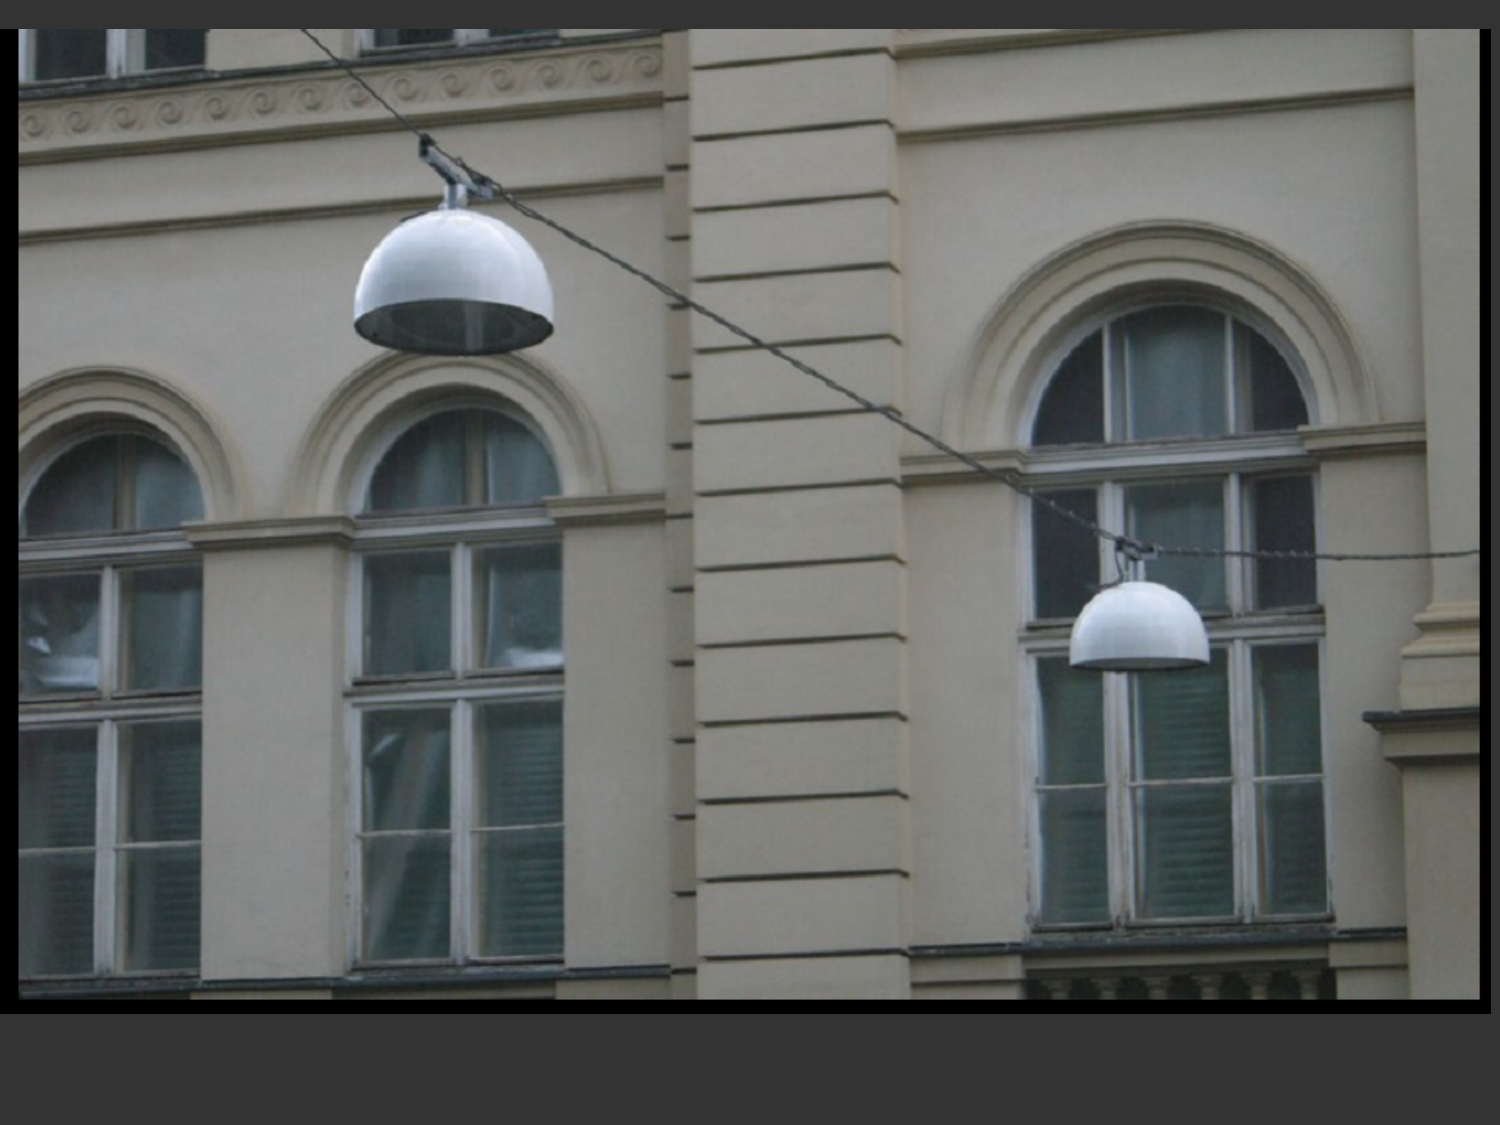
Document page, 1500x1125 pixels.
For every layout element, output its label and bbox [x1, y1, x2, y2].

picture [0, 29, 1491, 1014]
